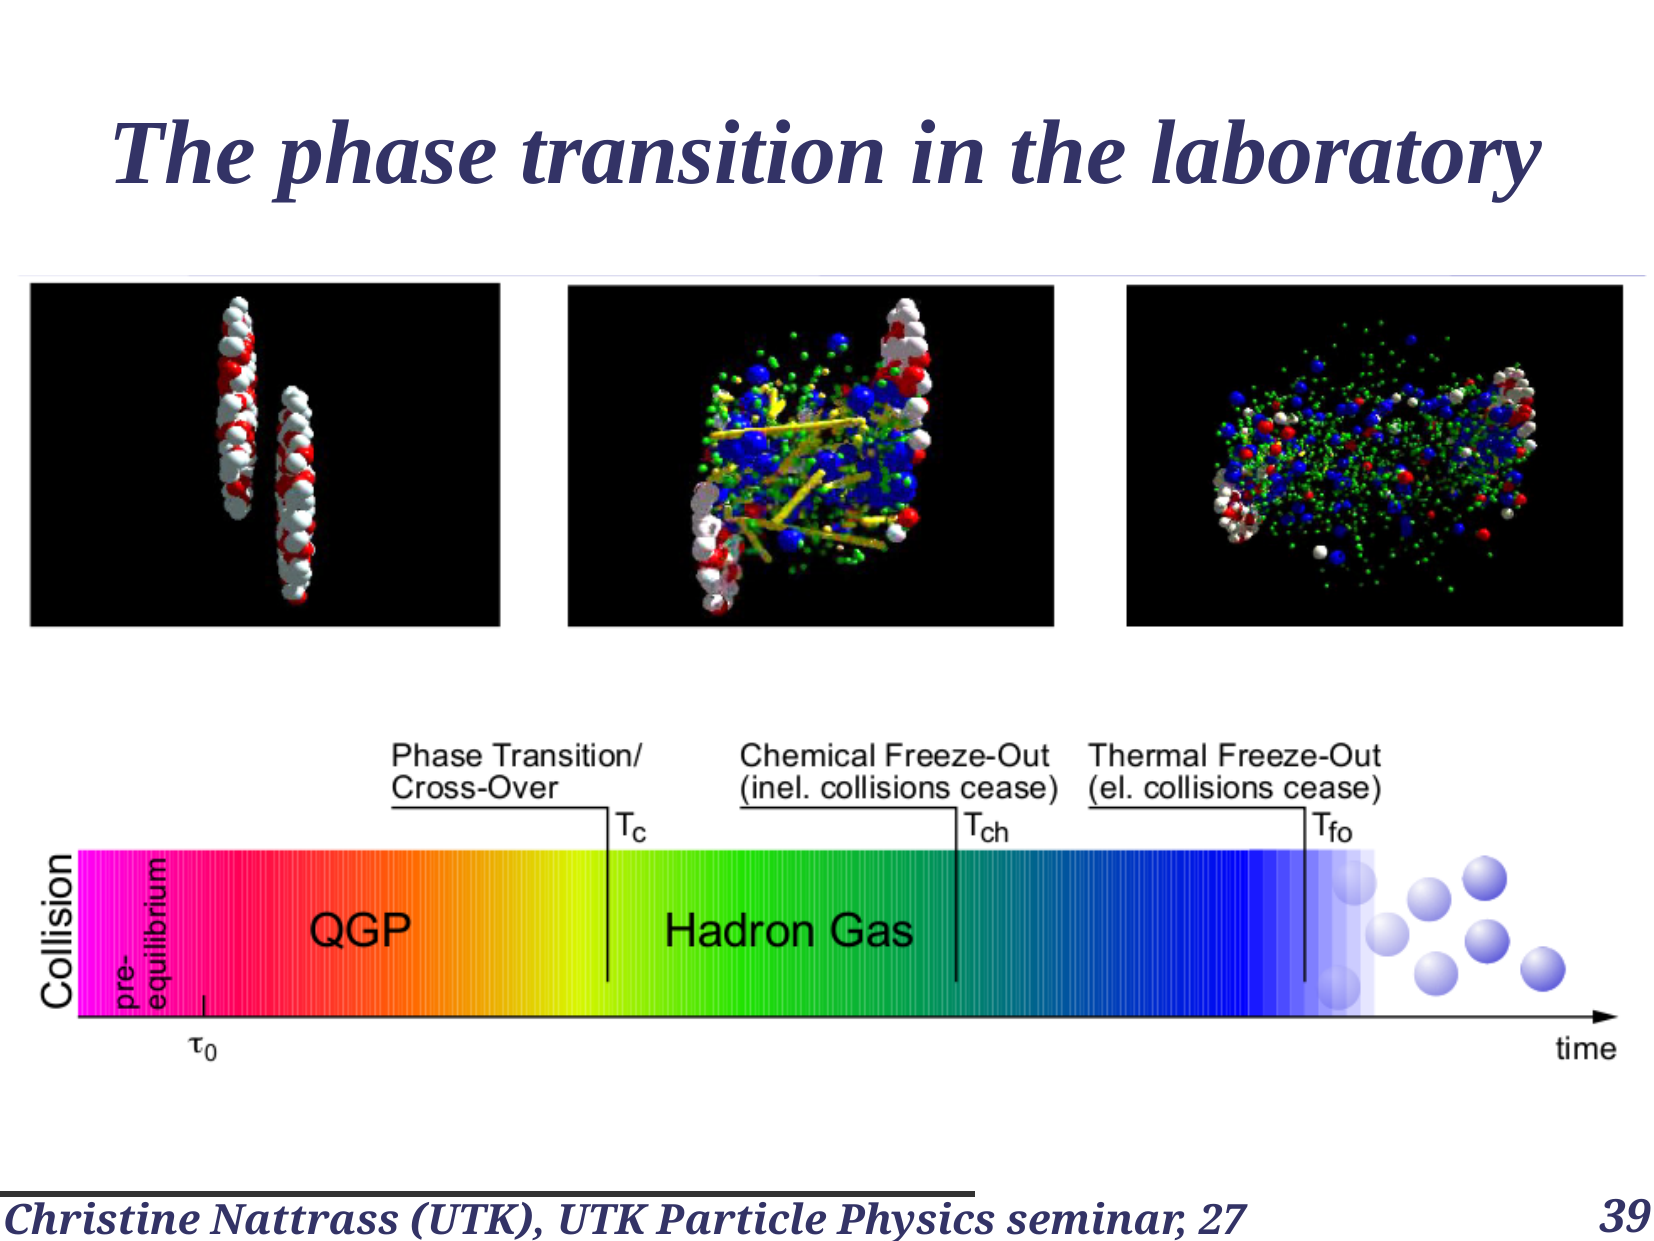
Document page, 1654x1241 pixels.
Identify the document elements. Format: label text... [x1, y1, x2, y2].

title The phase transition in the laboratory [82, 49, 1571, 257]
picture [1, 275, 1652, 1110]
